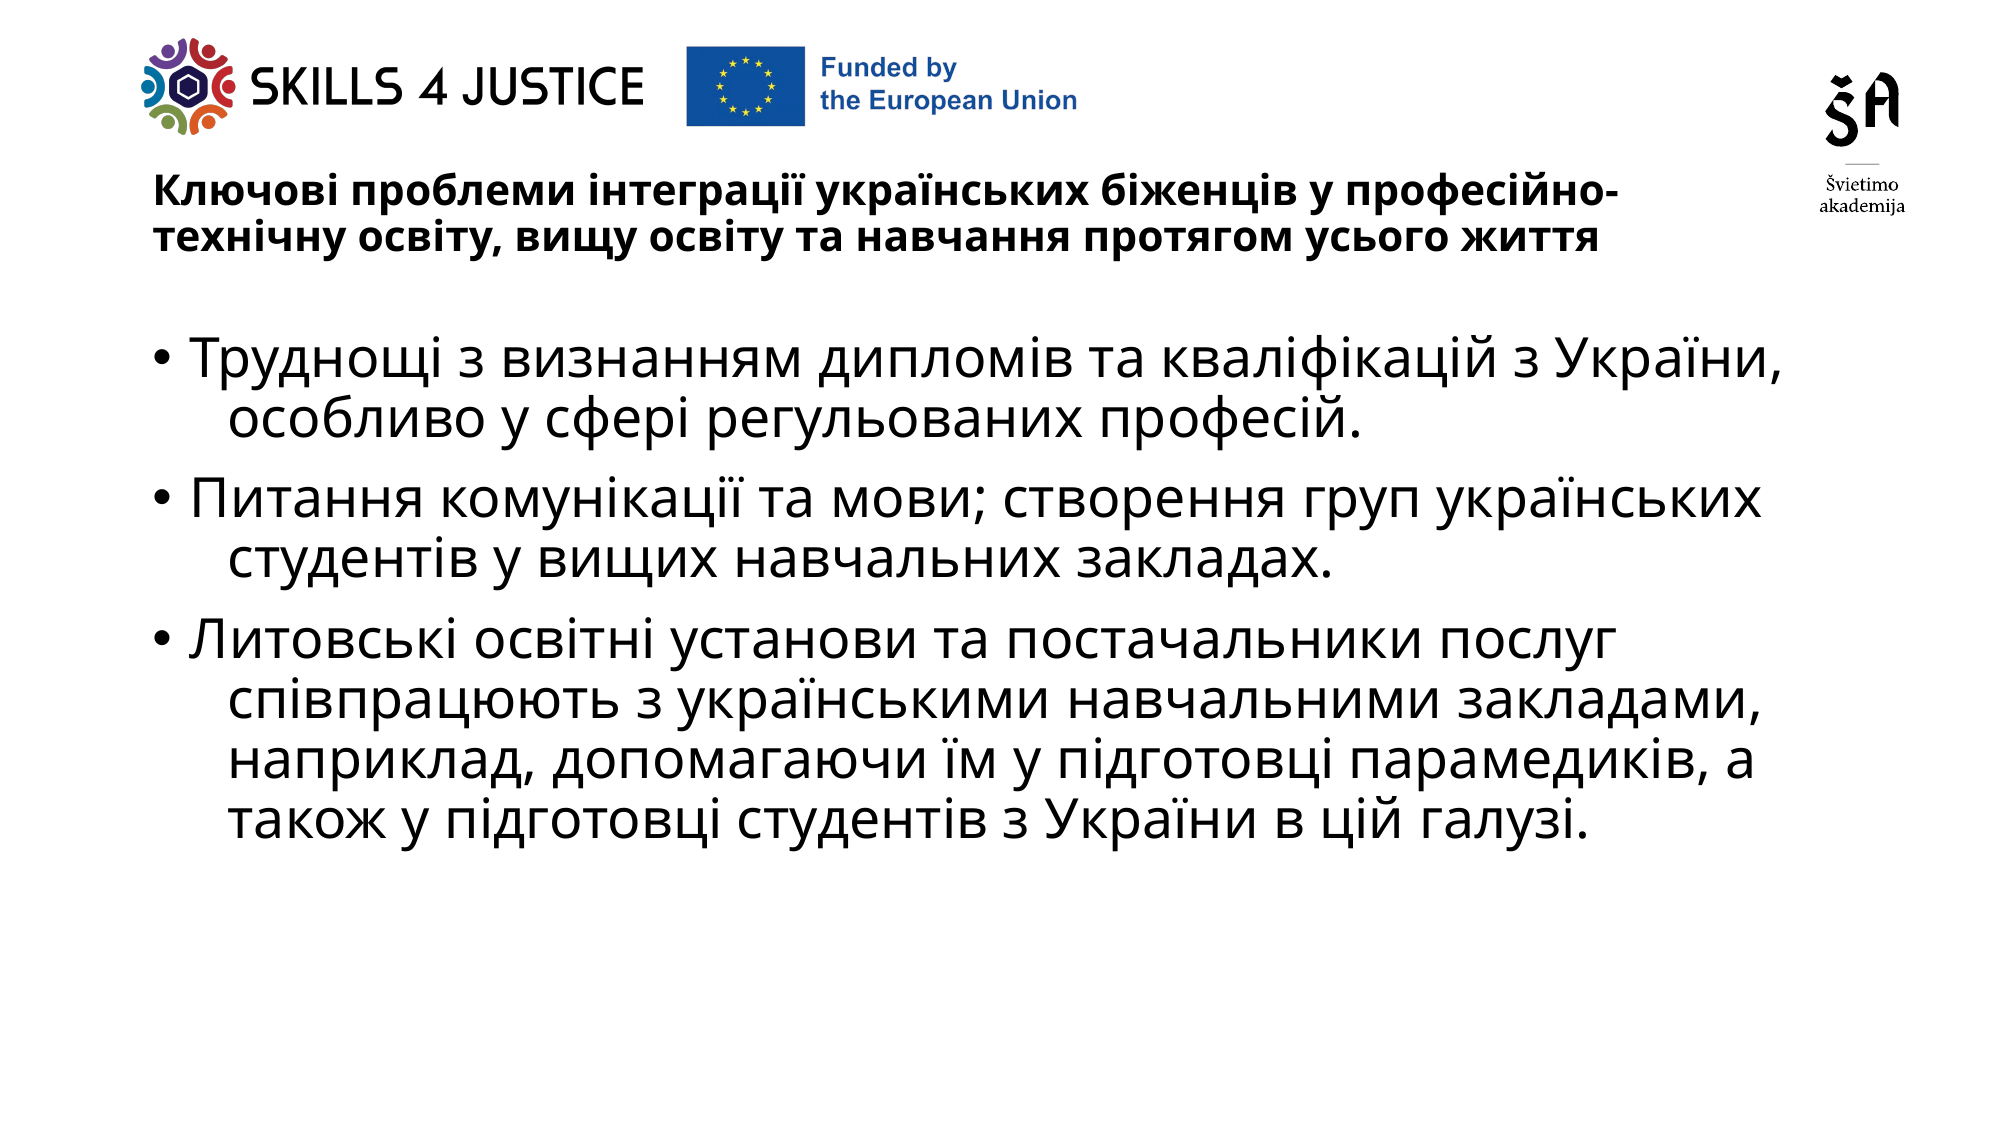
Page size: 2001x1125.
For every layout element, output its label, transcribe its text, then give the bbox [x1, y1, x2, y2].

title Ключові проблеми інтеграції українських біженців у професійно-технічну освіту, вищу освіту та навчання протягом усього життя [137, 200, 1679, 307]
list Труднощі з визнанням дипломів та кваліфікацій з України, особливо у сфері регульованих професій. Питання комунікації та мови; створення груп українських студентів у вищих навчальних закладах. Литовські освітні установи та постачальники послуг співпрацюють з українськими навчальними закладами, наприклад, допомагаючи їм у підготовці парамедиків, а також у підготовці студентів з України в цій галузі. [137, 321, 1863, 1033]
